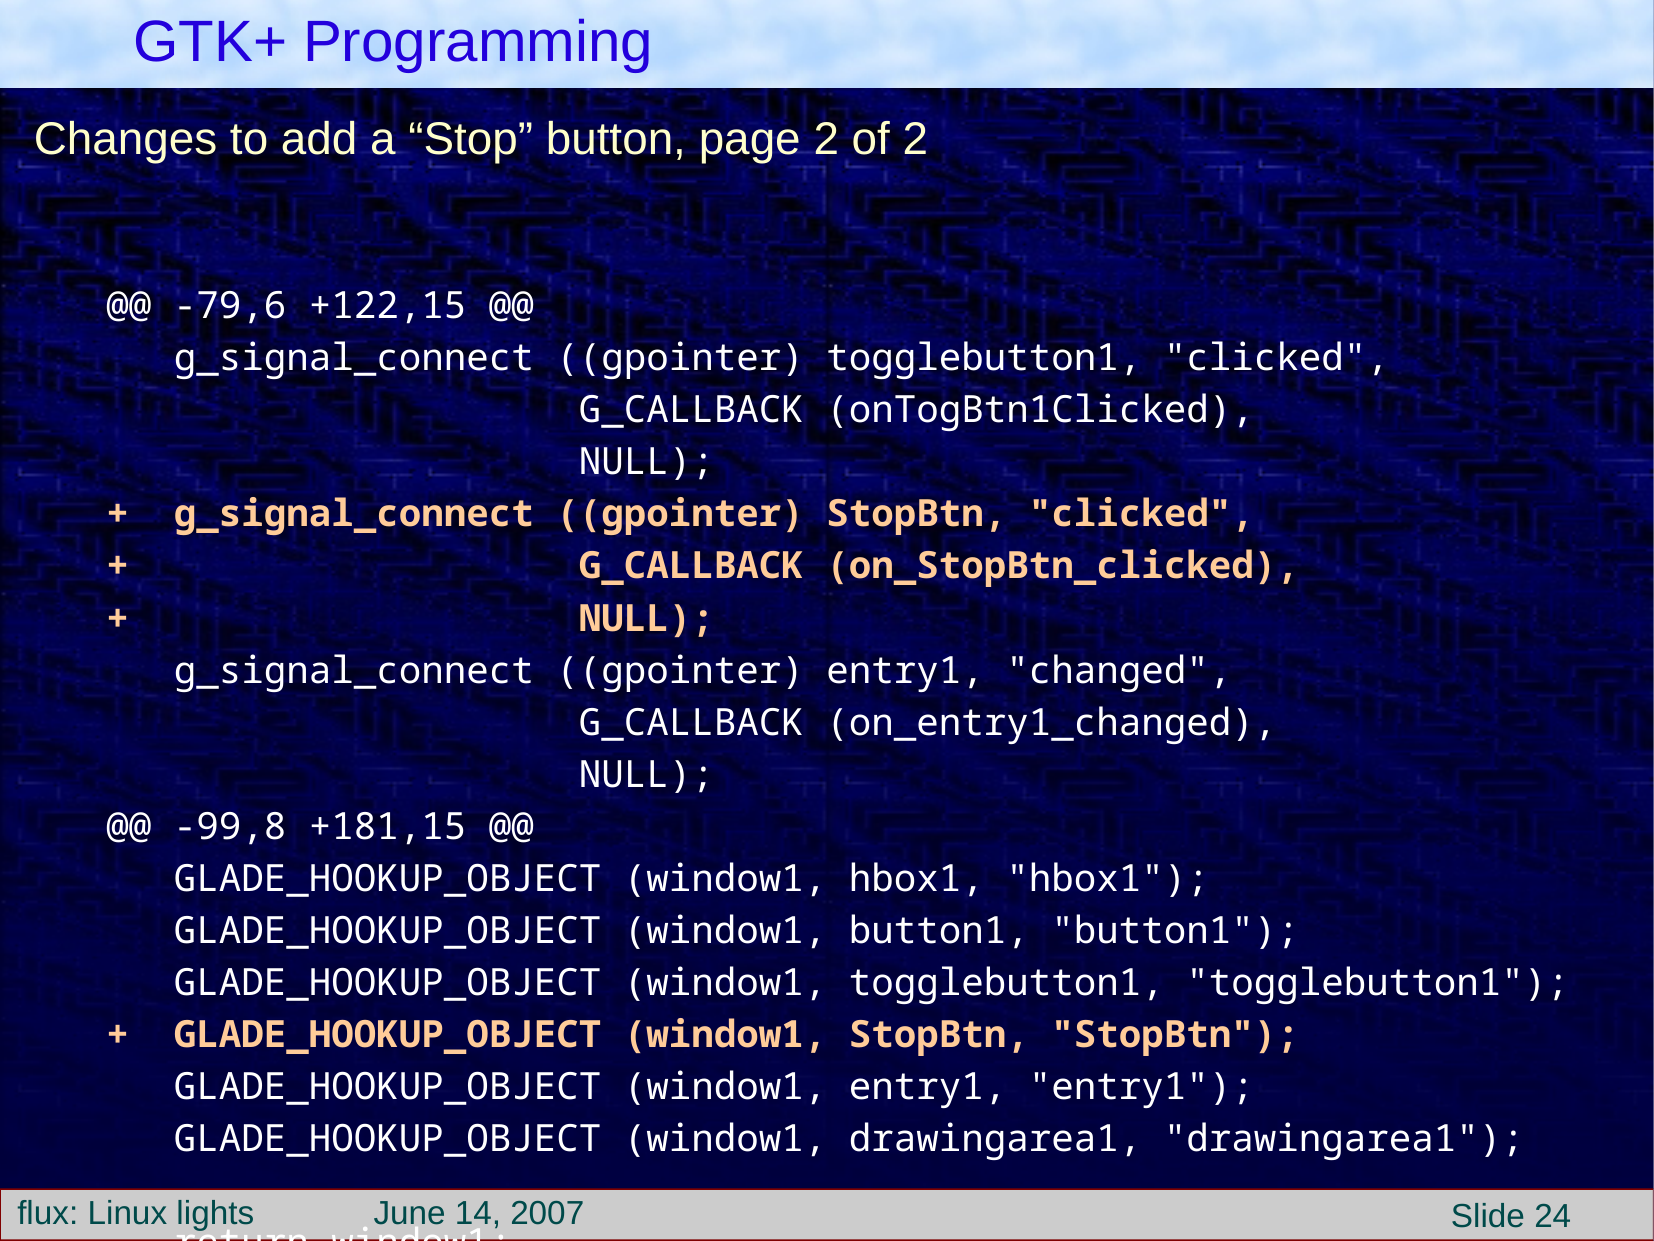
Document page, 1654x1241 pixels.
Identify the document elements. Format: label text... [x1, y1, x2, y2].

text_box flux: Linux lights June 14, 2007 [2, 1186, 713, 1241]
text_box GTK+ Programming [0, 0, 1654, 88]
text_box Slide <number> [1436, 1189, 1654, 1241]
picture [0, 88, 1654, 1189]
text_box @@ -79,6 +122,15 @@ g_signal_connect ((gpointer) togglebutton1, "clicked", G_CALLBACK (onTogBtn1Clicked), NULL); + g_signal_connect ((gpointer) StopBtn, "clicked", + G_CALLBACK (on_StopBtn_clicked), + NULL); g_signal_connect ((gpointer) entry1, "changed", G_CALLBACK (on_entry1_changed), NULL); @@ -99,8 +181,15 @@ GLADE_HOOKUP_OBJECT (window1, hbox1, "hbox1"); GLADE_HOOKUP_OBJECT (window1, button1, "button1"); GLADE_HOOKUP_OBJECT (window1, togglebutton1, "togglebutton1"); + GLADE_HOOKUP_OBJECT (window1, StopBtn, "StopBtn"); GLADE_HOOKUP_OBJECT (window1, entry1, "entry1"); GLADE_HOOKUP_OBJECT (window1, drawingarea1, "drawingarea1"); return window1; } [91, 270, 1635, 1160]
text_box Changes to add a “Stop” button, page 2 of 2 [19, 104, 944, 176]
text_box [713, 1189, 1436, 1241]
